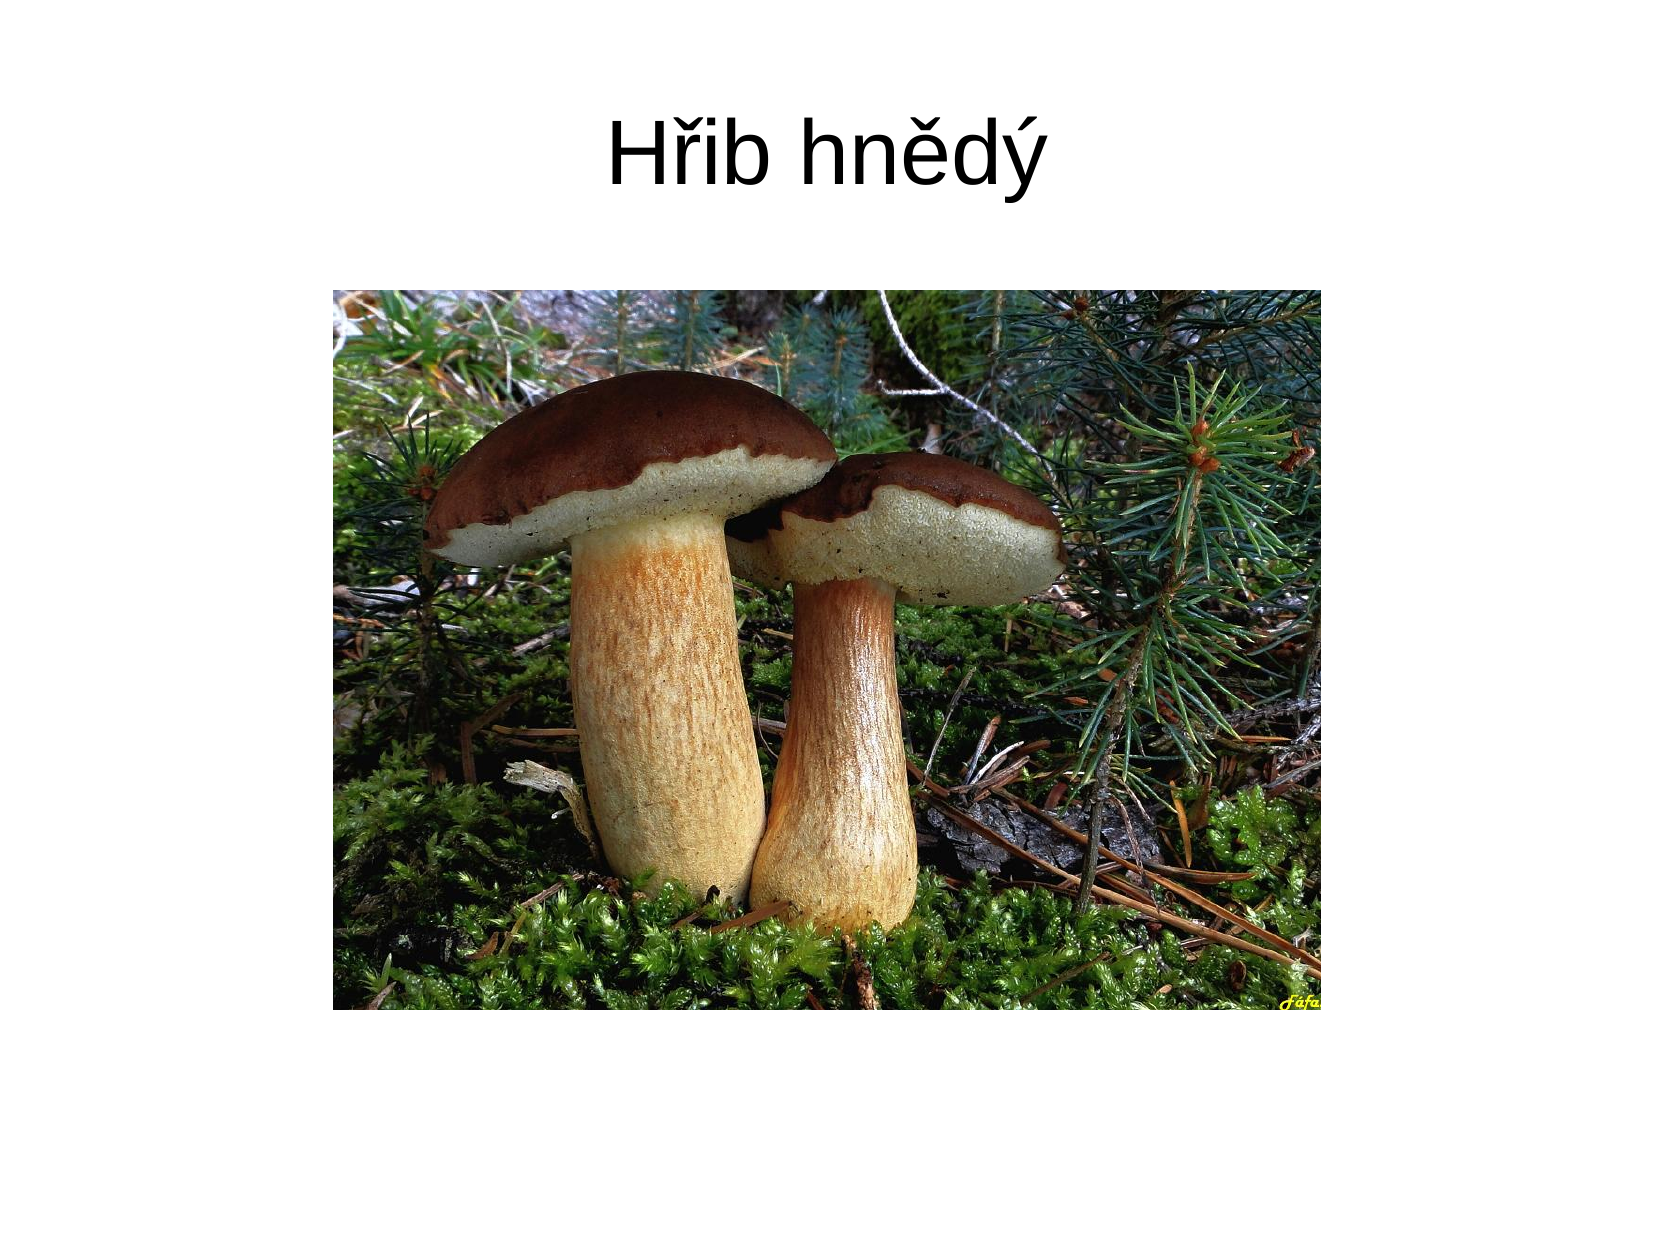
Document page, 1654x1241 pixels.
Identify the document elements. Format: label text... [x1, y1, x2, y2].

picture [333, 290, 1321, 1010]
title Hřib hnědý [82, 49, 1571, 257]
